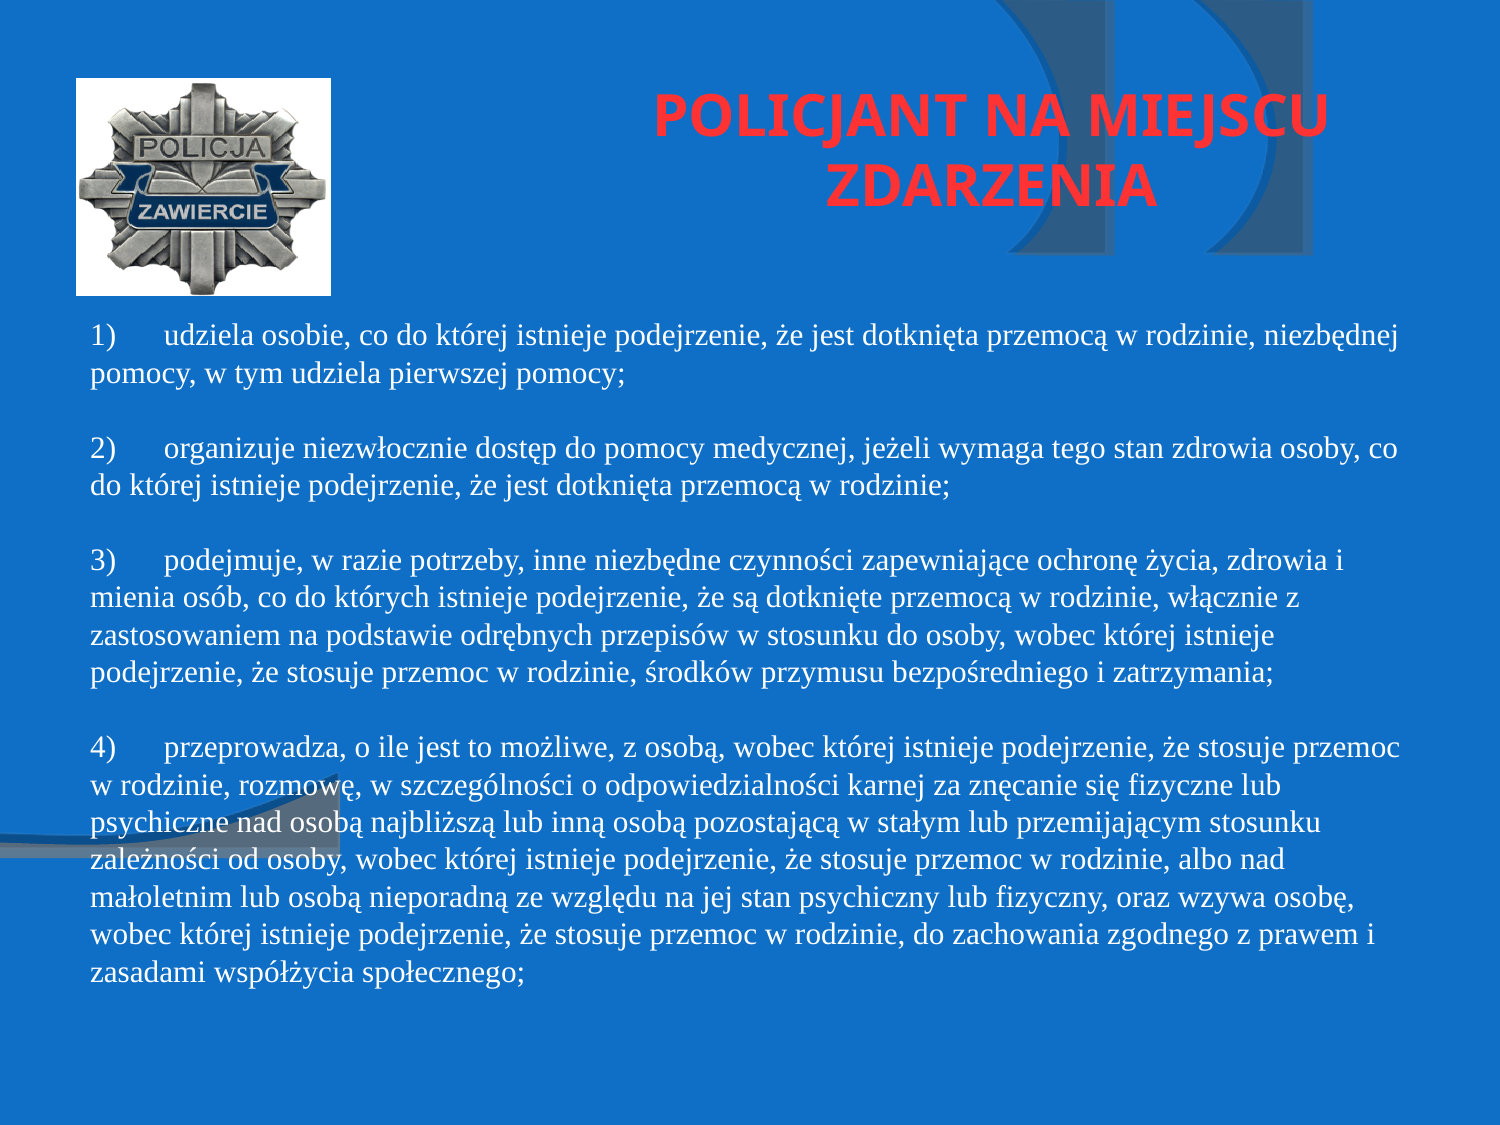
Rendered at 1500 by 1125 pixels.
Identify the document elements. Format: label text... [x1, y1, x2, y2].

title POLICJANT NA MIEJSCU ZDARZENIA [555, 70, 1430, 284]
title 1) udziela osobie, co do której istnieje podejrzenie, że jest dotknięta przemocą w rodzinie, niezbędnej pomocy, w tym udziela pierwszej pomocy; 2) organizuje niezwłocznie dostęp do pomocy medycznej, jeżeli wymaga tego stan zdrowia osoby, co do której istnieje podejrzenie, że jest dotknięta przemocą w rodzinie; 3) podejmuje, w razie potrzeby, inne niezbędne czynności zapewniające ochronę życia, zdrowia i mienia osób, co do których istnieje podejrzenie, że są dotknięte przemocą w rodzinie, włącznie z zastosowaniem na podstawie odrębnych przepisów w stosunku do osoby, wobec której istnieje podejrzenie, że stosuje przemoc w rodzinie, środków przymusu bezpośredniego i zatrzymania; 4) przeprowadza, o ile jest to możliwe, z osobą, wobec której istnieje podejrzenie, że stosuje przemoc w rodzinie, rozmowę, w szczególności o odpowiedzialności karnej za znęcanie się fizyczne lub psychiczne nad osobą najbliższą lub inną osobą pozostającą w stałym lub przemijającym stosunku zależności od osoby, wobec której istnieje podejrzenie, że stosuje przemoc w rodzinie, albo nad małoletnim lub osobą nieporadną ze względu na jej stan psychiczny lub fizyczny, oraz wzywa osobę, wobec której istnieje podejrzenie, że stosuje przemoc w rodzinie, do zachowania zgodnego z prawem i zasadami współżycia społecznego; [82, 307, 1431, 1075]
picture [76, 78, 331, 296]
